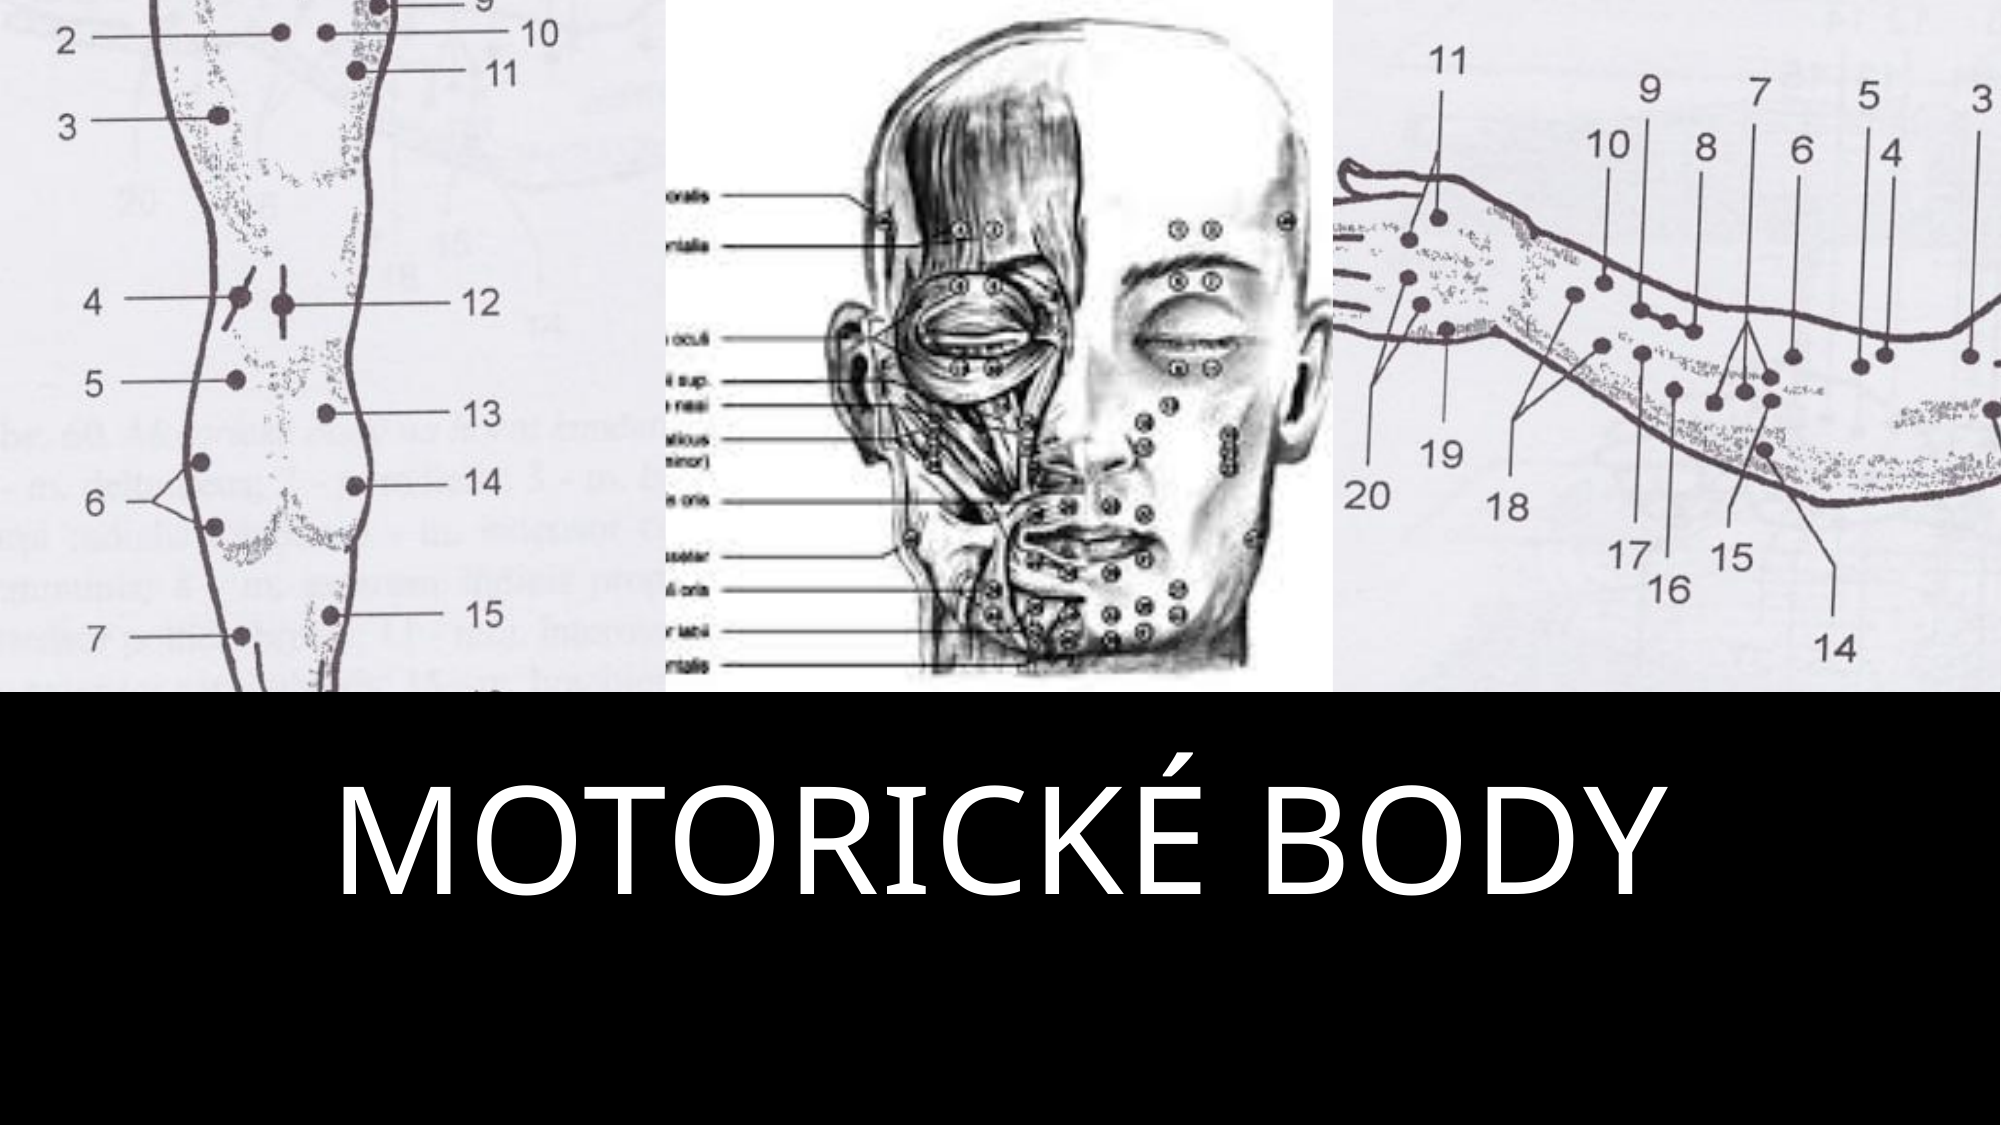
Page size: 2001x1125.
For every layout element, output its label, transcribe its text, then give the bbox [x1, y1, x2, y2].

text_box [0, 692, 2000, 1125]
title MOTORICKÉ BODY [157, 750, 1843, 942]
picture [0, 0, 2000, 692]
